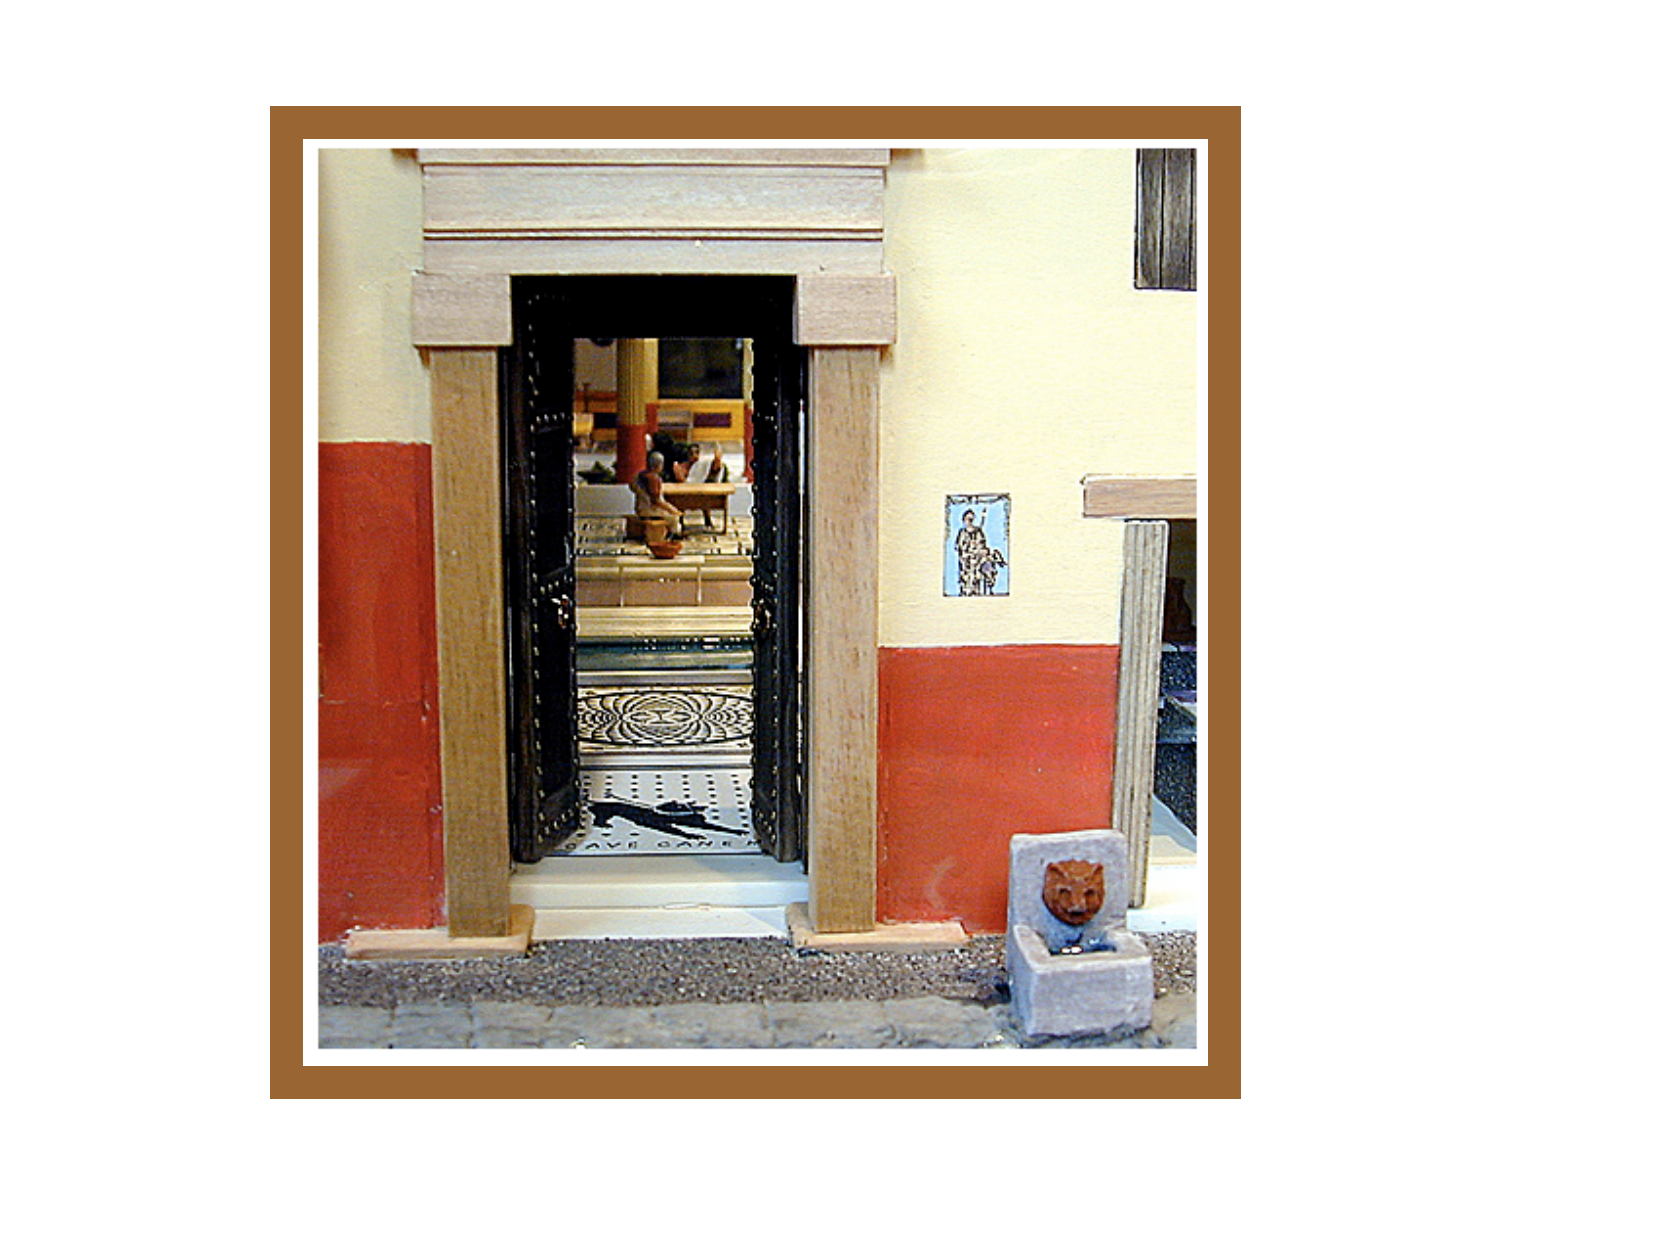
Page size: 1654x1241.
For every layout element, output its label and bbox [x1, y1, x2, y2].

text_box [270, 106, 1241, 1099]
picture [307, 141, 1205, 1063]
